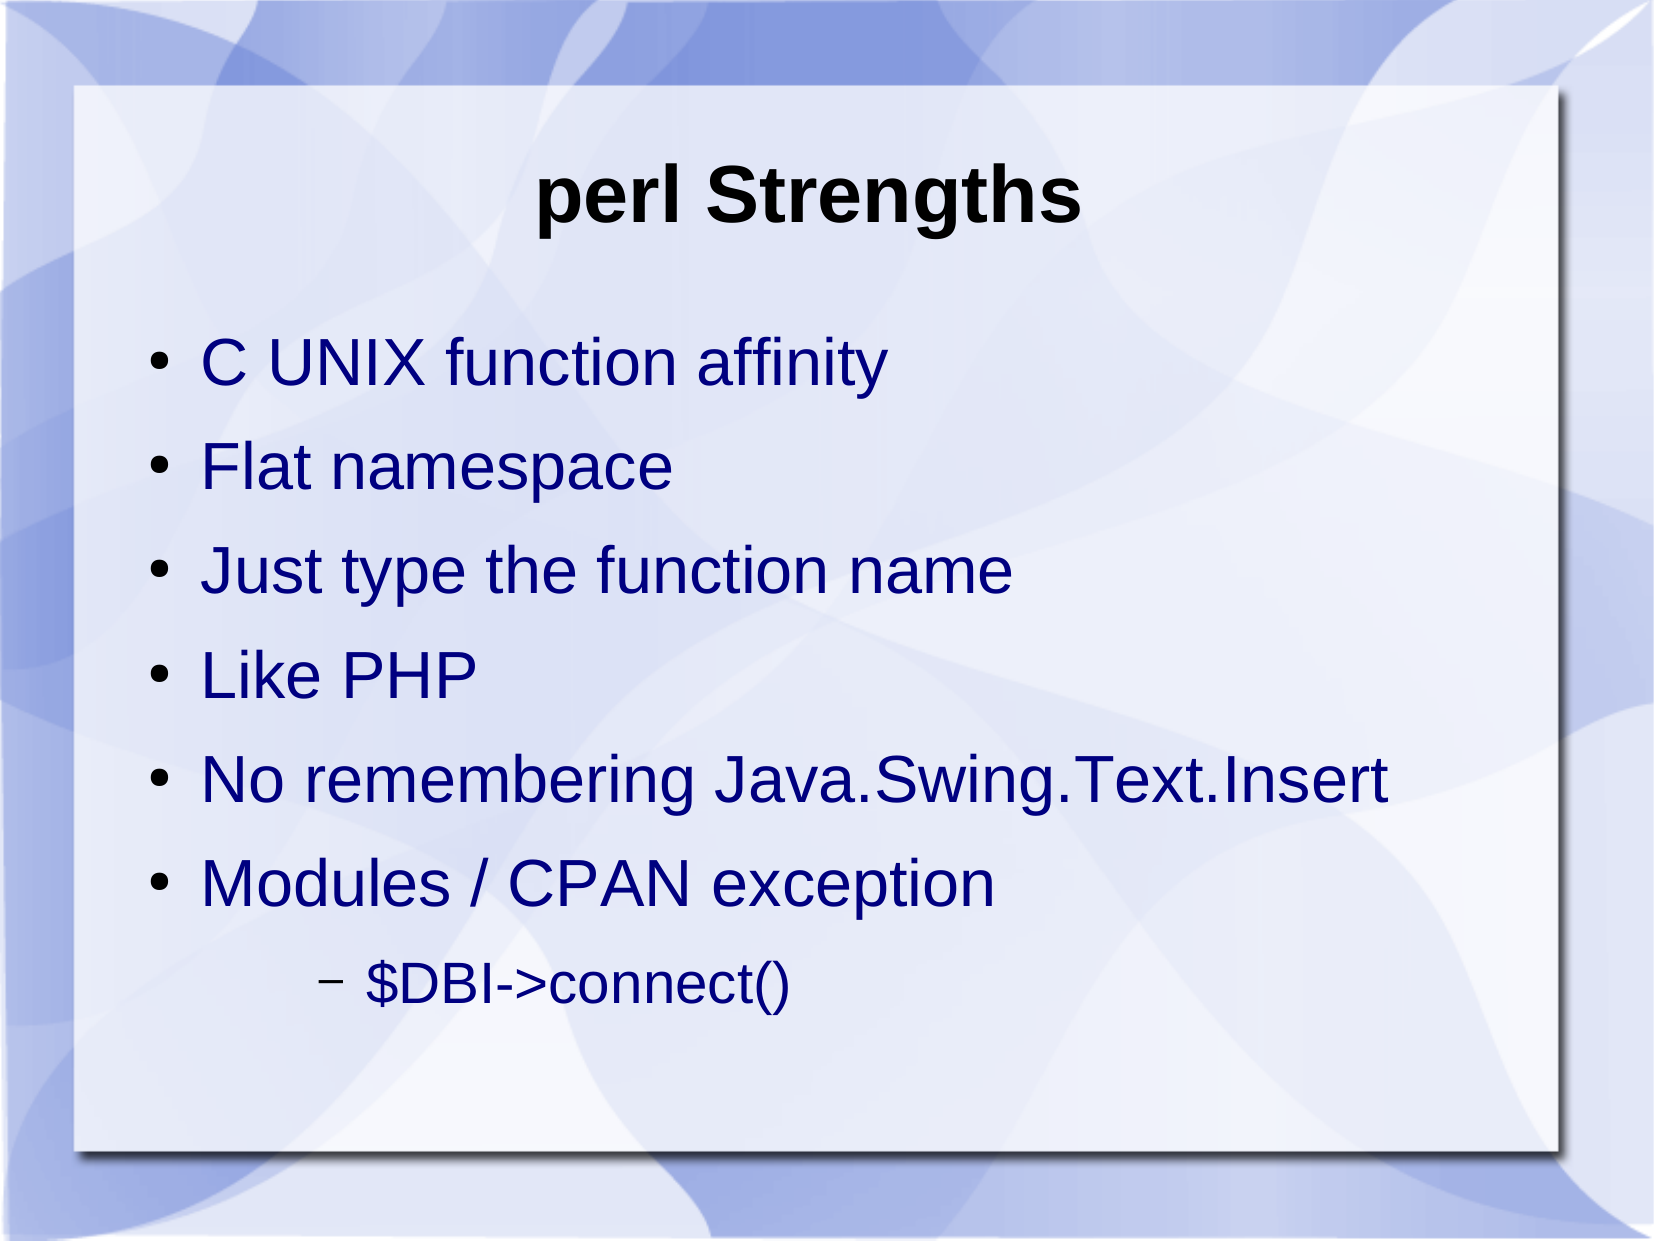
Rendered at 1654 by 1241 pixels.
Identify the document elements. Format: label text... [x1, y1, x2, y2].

title perl Strengths [82, 90, 1536, 298]
picture [0, 0, 1654, 1241]
list C UNIX function affinity Flat namespace Just type the function name Like PHP No remembering Java.Swing.Text.Insert Modules / CPAN exception $DBI->connect() [129, 324, 1489, 1045]
